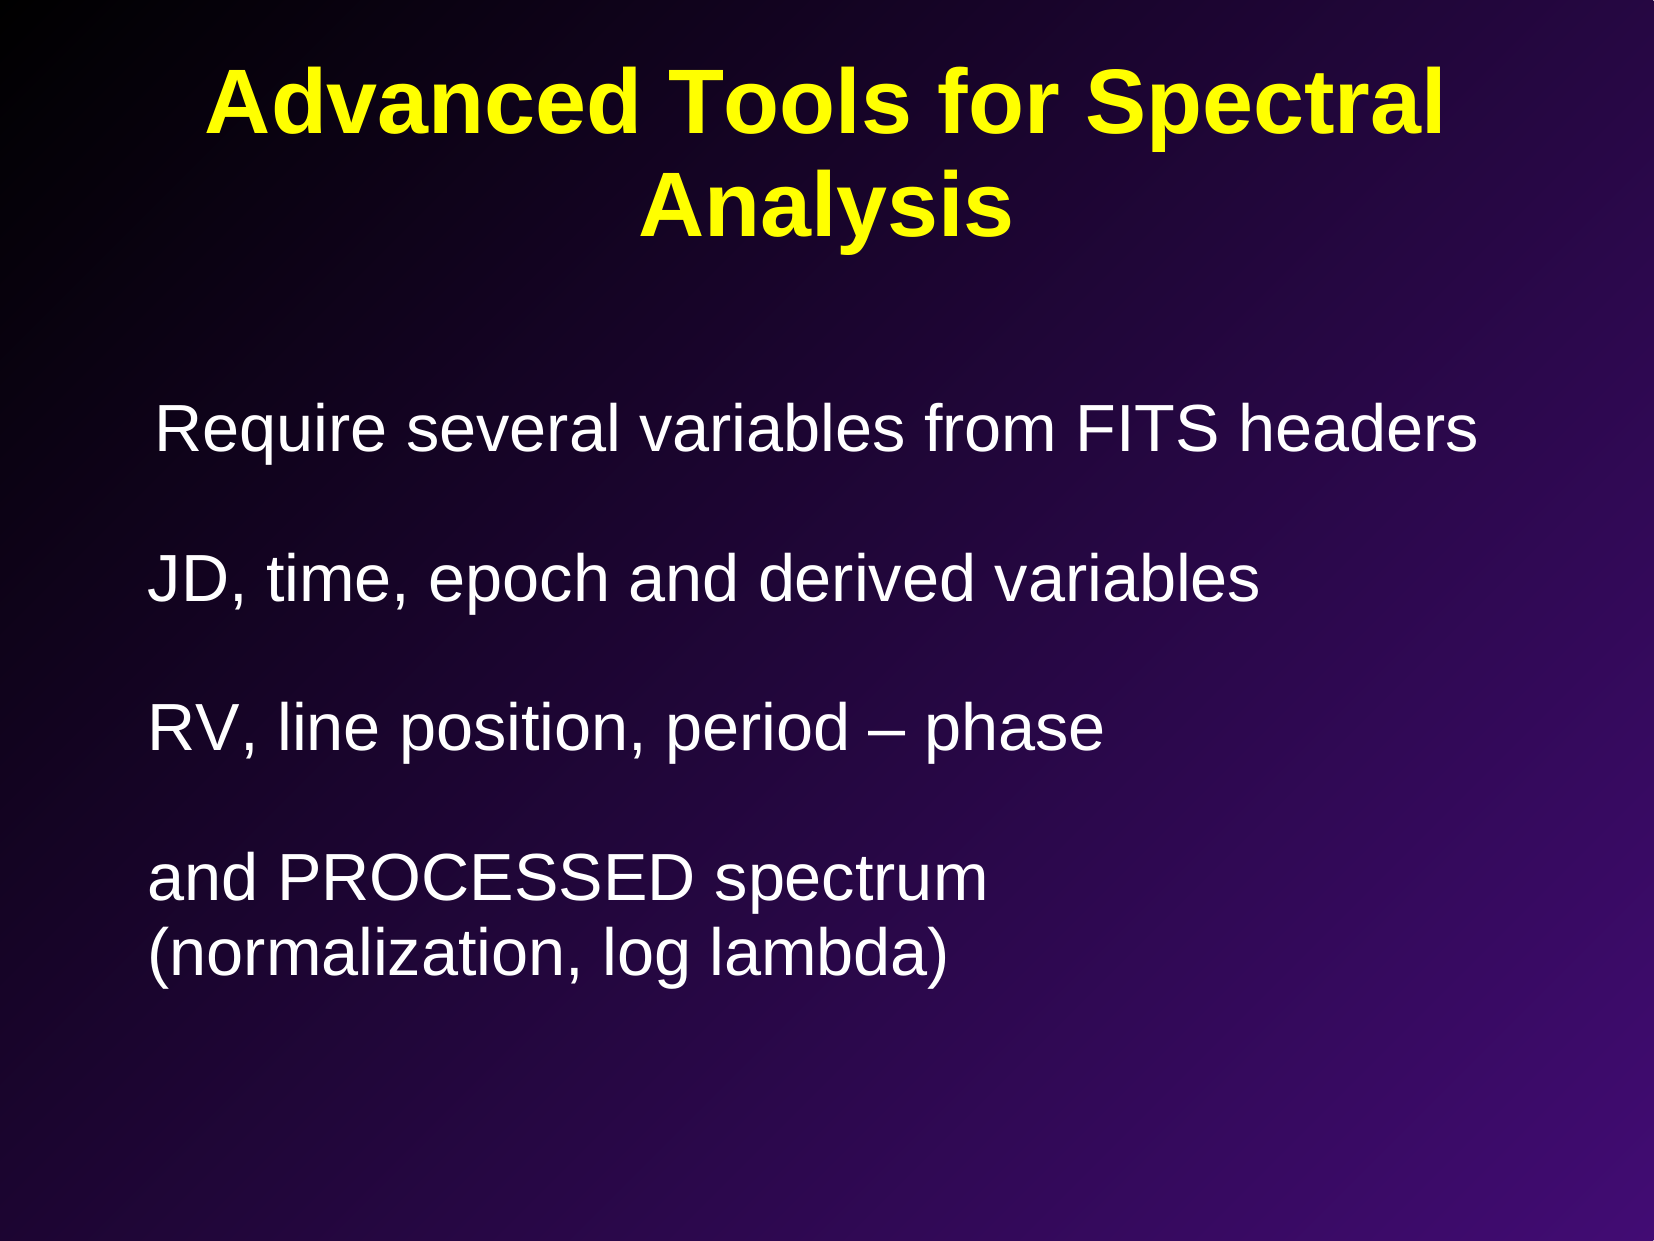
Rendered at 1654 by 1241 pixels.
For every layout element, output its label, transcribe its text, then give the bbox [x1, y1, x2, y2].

title Advanced Tools for Spectral Analysis [82, 49, 1571, 257]
text_box Require several variables from FITS headers JD, time, epoch and derived variables RV, line position, period – phase and PROCESSED spectrum (normalization, log lambda) [132, 383, 1521, 1063]
